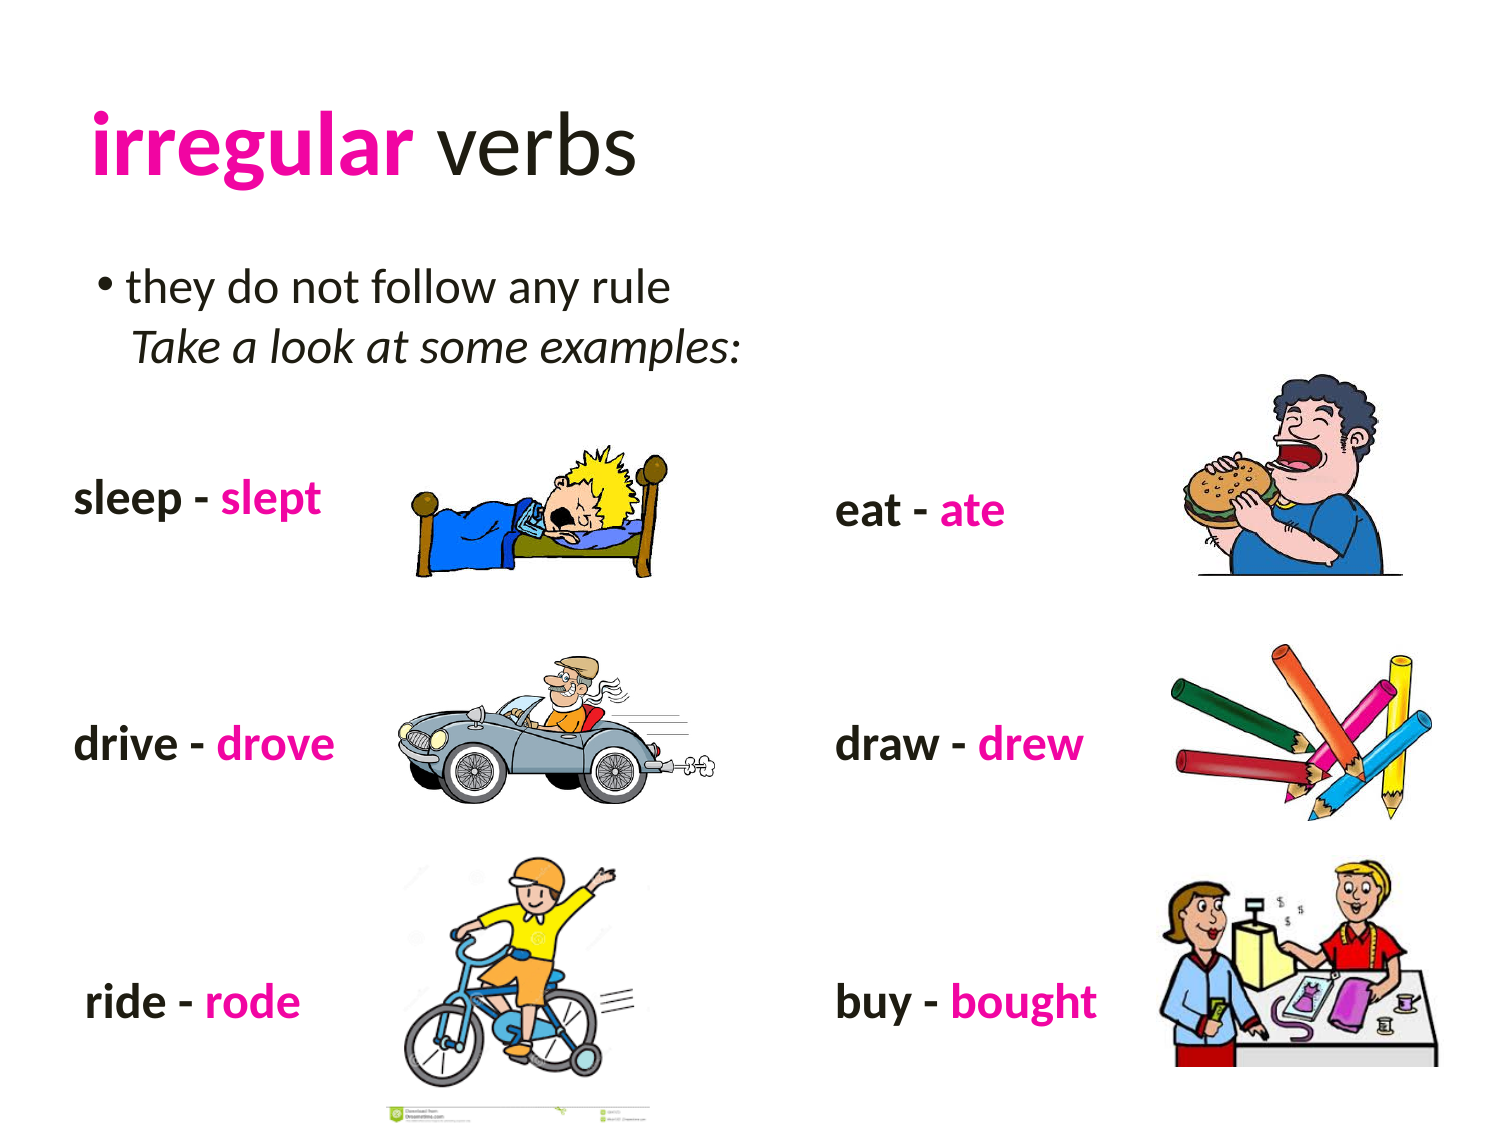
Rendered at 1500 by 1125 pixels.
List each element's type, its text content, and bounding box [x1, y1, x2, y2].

title irregular verbs [75, 45, 1425, 233]
text_box draw - drew [820, 703, 1125, 778]
text_box ride - rode [70, 960, 387, 1036]
picture [398, 656, 715, 804]
text_box eat - ate [820, 468, 1032, 544]
text_box drive - drove [58, 703, 364, 778]
text_box they do not follow any rule Take a look at some examples: [81, 246, 1313, 381]
picture [410, 445, 668, 578]
picture [1156, 855, 1444, 1067]
text_box buy - bought [820, 960, 1125, 1036]
picture [386, 843, 650, 1125]
picture [1171, 644, 1432, 821]
picture [1183, 374, 1403, 576]
text_box sleep - slept [58, 456, 340, 532]
